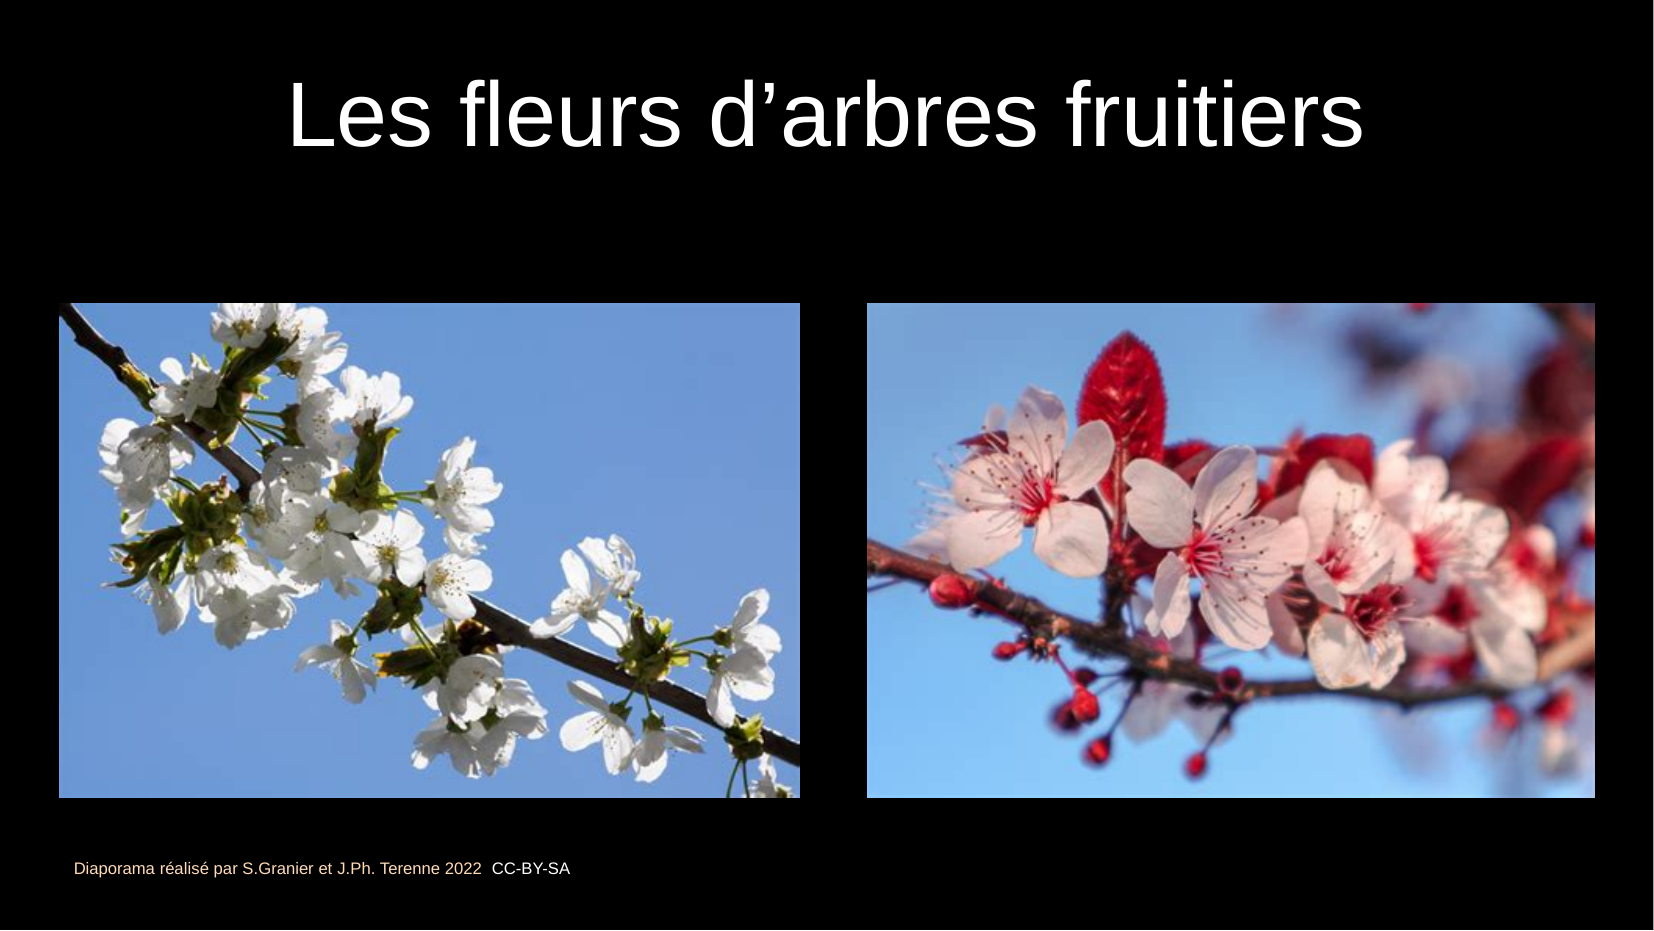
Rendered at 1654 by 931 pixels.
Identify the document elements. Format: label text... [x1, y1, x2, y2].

title Les fleurs d’arbres fruitiers [82, 37, 1571, 193]
text_box Diaporama réalisé par S.Granier et J.Ph. Terenne 2022 CC-BY-SA [59, 852, 586, 886]
picture [867, 303, 1595, 798]
picture [59, 303, 800, 798]
